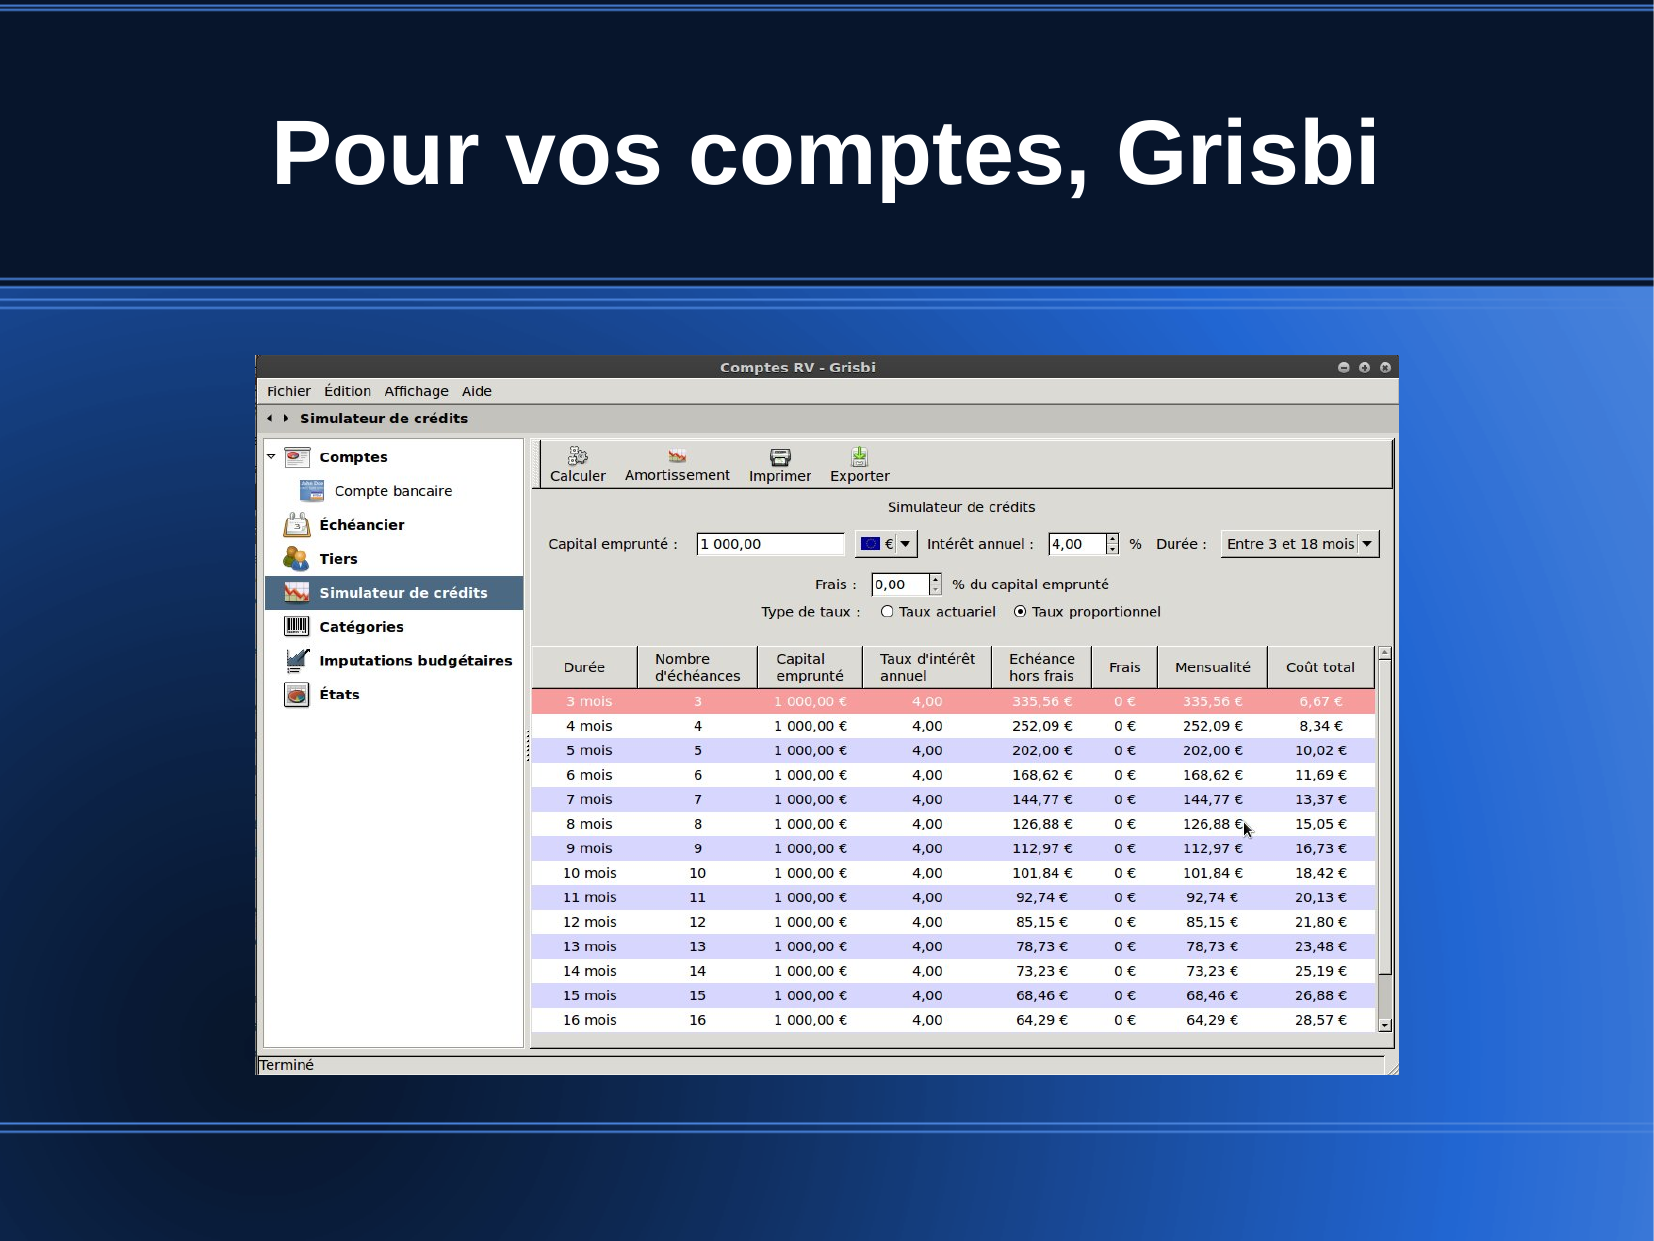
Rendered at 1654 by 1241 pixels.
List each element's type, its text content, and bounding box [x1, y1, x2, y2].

picture [0, 0, 1654, 1241]
title Pour vos comptes, Grisbi [82, 49, 1571, 257]
